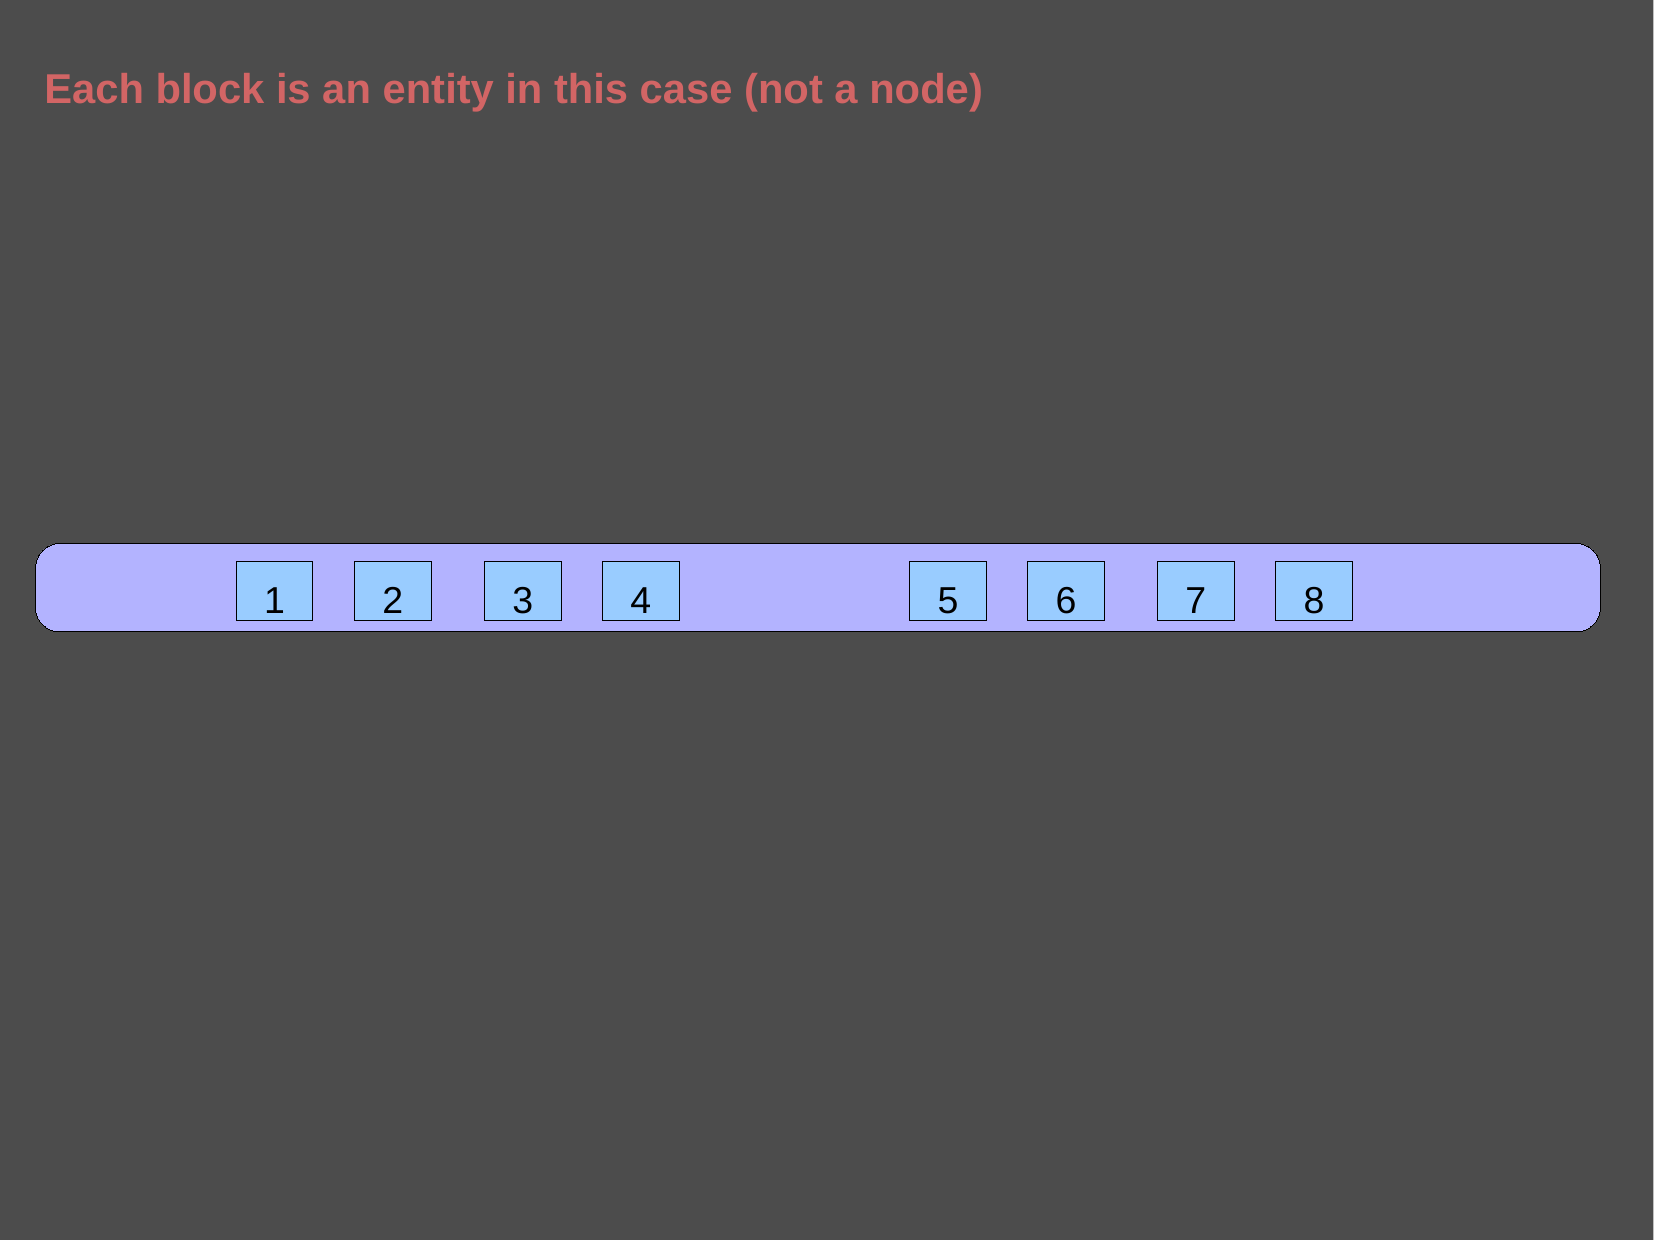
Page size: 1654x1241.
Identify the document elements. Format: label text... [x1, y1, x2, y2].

text_box 8 [1275, 561, 1353, 621]
text_box 7 [1157, 561, 1235, 621]
text_box 3 [484, 561, 562, 621]
text_box 4 [602, 561, 680, 621]
text_box Each block is an entity in this case (not a node) [29, 35, 1595, 98]
text_box 2 [354, 561, 432, 621]
text_box [35, 543, 1601, 632]
text_box 1 [236, 561, 313, 621]
text_box 6 [1027, 561, 1105, 621]
text_box 5 [909, 561, 987, 621]
